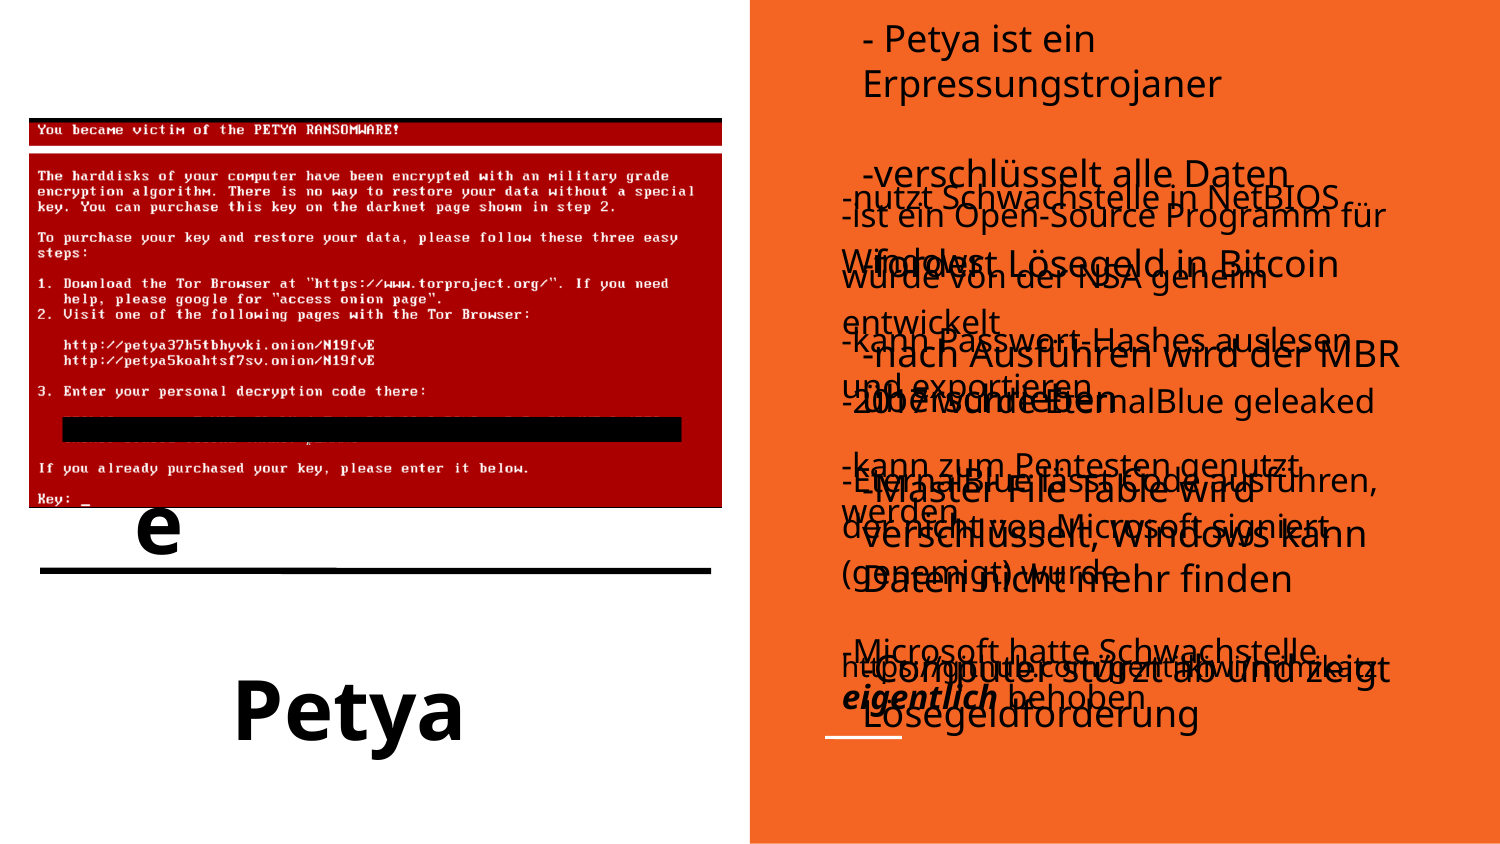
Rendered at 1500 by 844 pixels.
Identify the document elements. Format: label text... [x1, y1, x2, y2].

text_box Petya [216, 642, 490, 773]
picture [29, 118, 722, 508]
list -nutzt Schwachstelle in NetBIOS wurde von der NSA geheim entwickelt -2017 wurde EternalBlue geleaked -EternalBlue lässt Code ausführen, der nicht von Microsoft signiert (genemigt) wurde -Microsoft hatte Schwachstelle eigentlich behoben [826, 147, 1406, 739]
text_box EternalBlue [119, 508, 618, 587]
text_box - Petya ist ein Erpressungstrojaner -verschlüsselt alle Daten -fordert Lösegeld in Bitcoin -nach Ausführen wird der MBR überschrieben -Master File Table wird verschlüsselt, Windows kann Daten nicht mehr finden -Computer stürzt ab und zeigt Lösegeldforderung [847, 0, 1477, 506]
